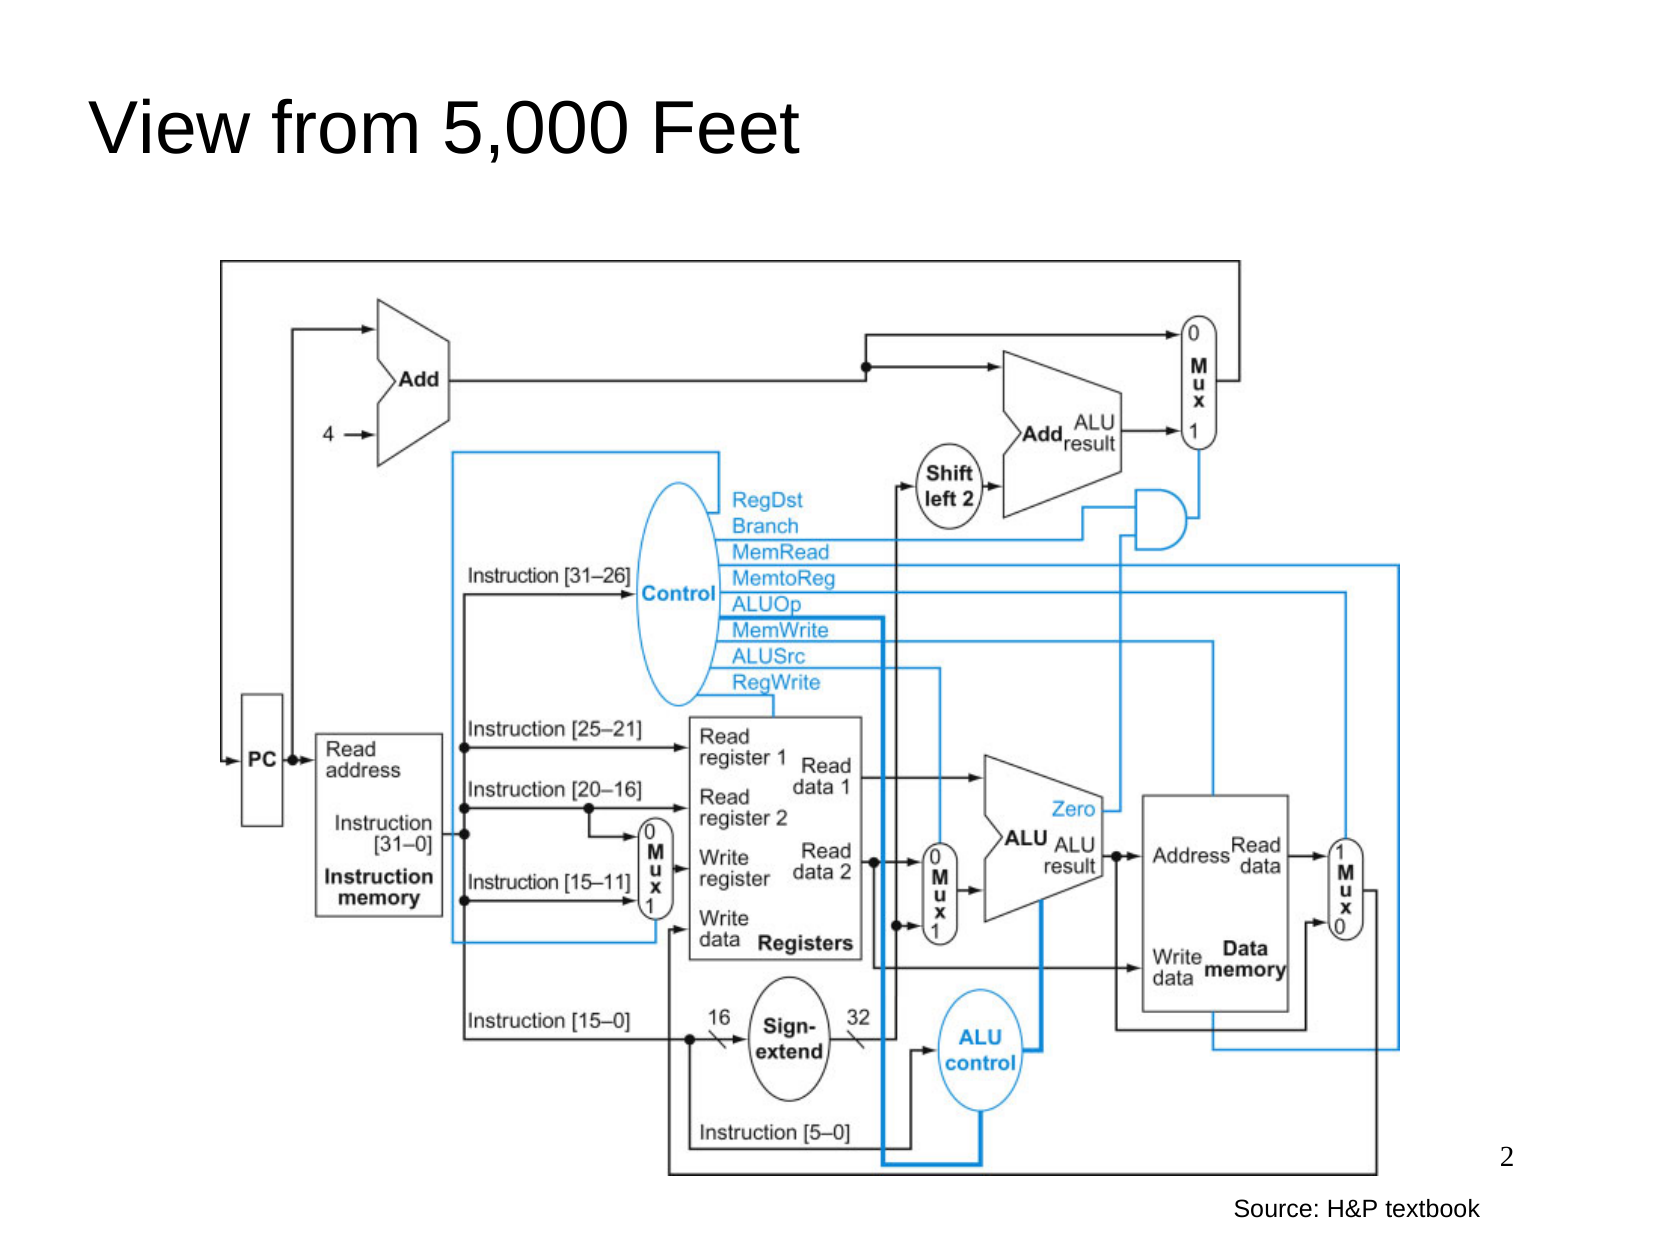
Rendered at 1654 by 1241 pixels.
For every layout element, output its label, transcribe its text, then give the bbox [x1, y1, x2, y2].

text_box Source: H&P textbook [1218, 1184, 1496, 1230]
text_box <number> [1184, 1129, 1530, 1213]
text_box View from 5,000 Feet [73, 71, 817, 177]
picture [220, 260, 1400, 1176]
